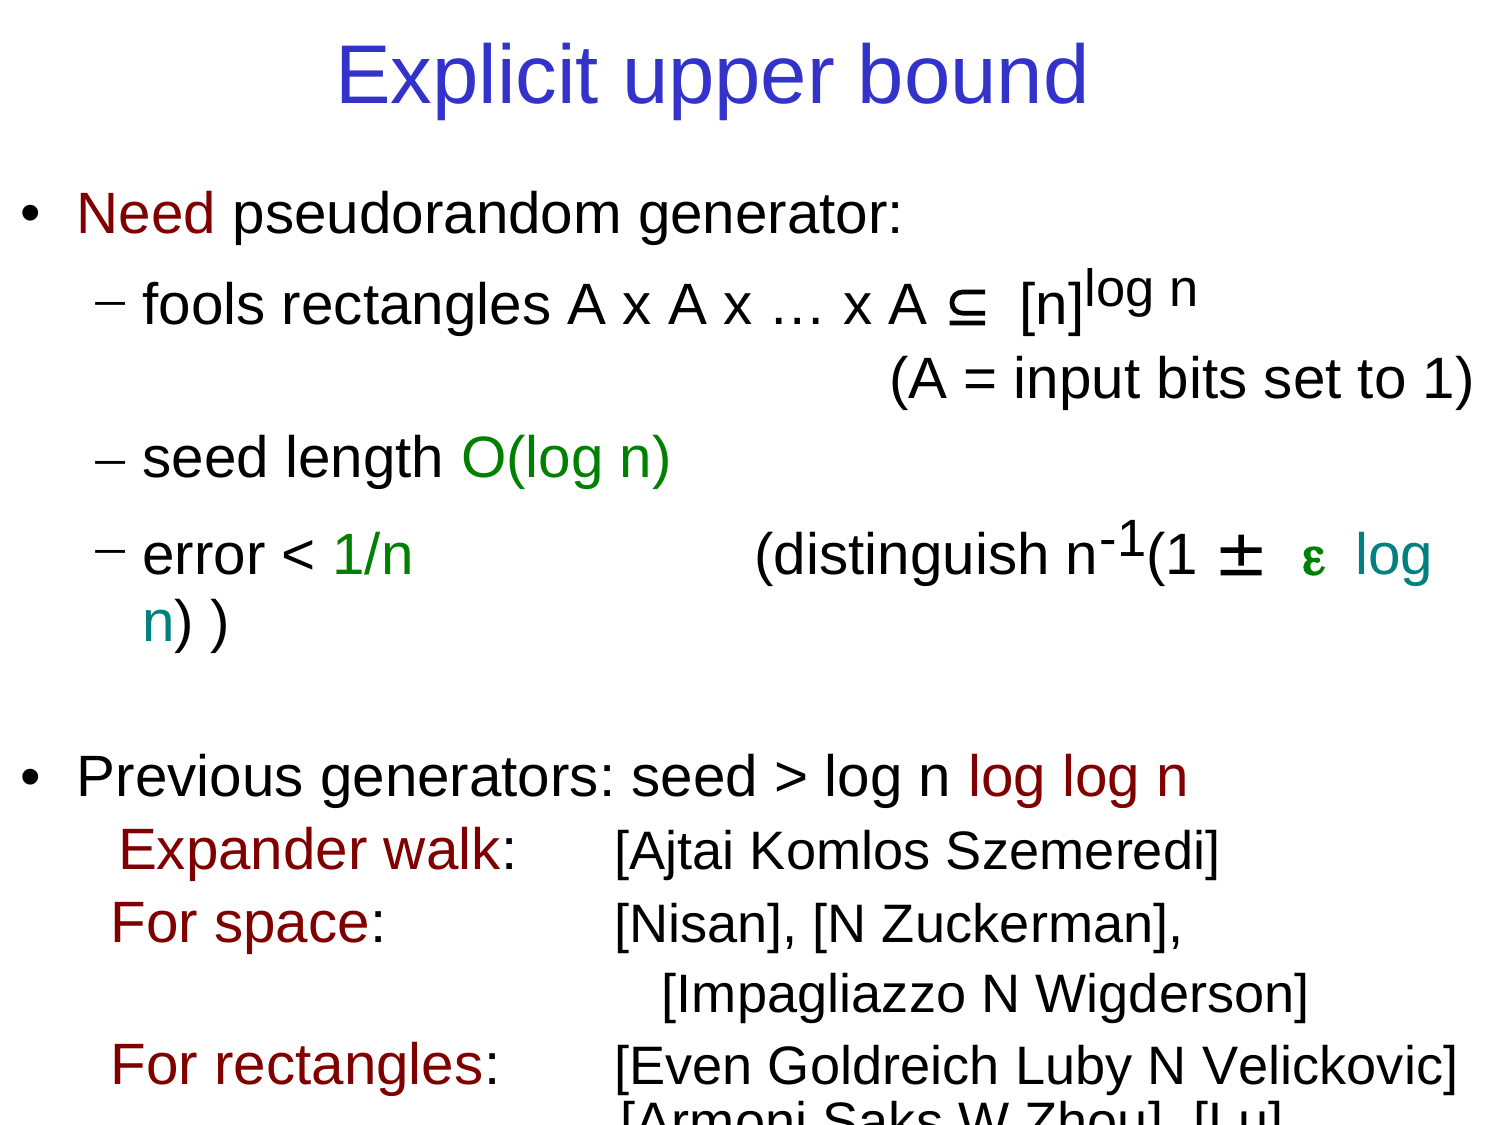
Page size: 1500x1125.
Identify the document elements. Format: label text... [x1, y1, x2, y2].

list Need pseudorandom generator: fools rectangles A x A x … x A  [n]log n (A = input bits set to 1) seed length O(log n) error < 1/n (distinguish n-1(1   log n) ) Previous generators: seed > log n log log n Expander walk: [Ajtai Komlos Szemeredi] For space: [Nisan], [N Zuckerman], [Impagliazzo N Wigderson] For rectangles: [Even Goldreich Luby N Velickovic] [Armoni Saks W Zhou], [Lu] [5, 75, 1500, 1125]
title Explicit upper bound [75, 0, 1351, 75]
